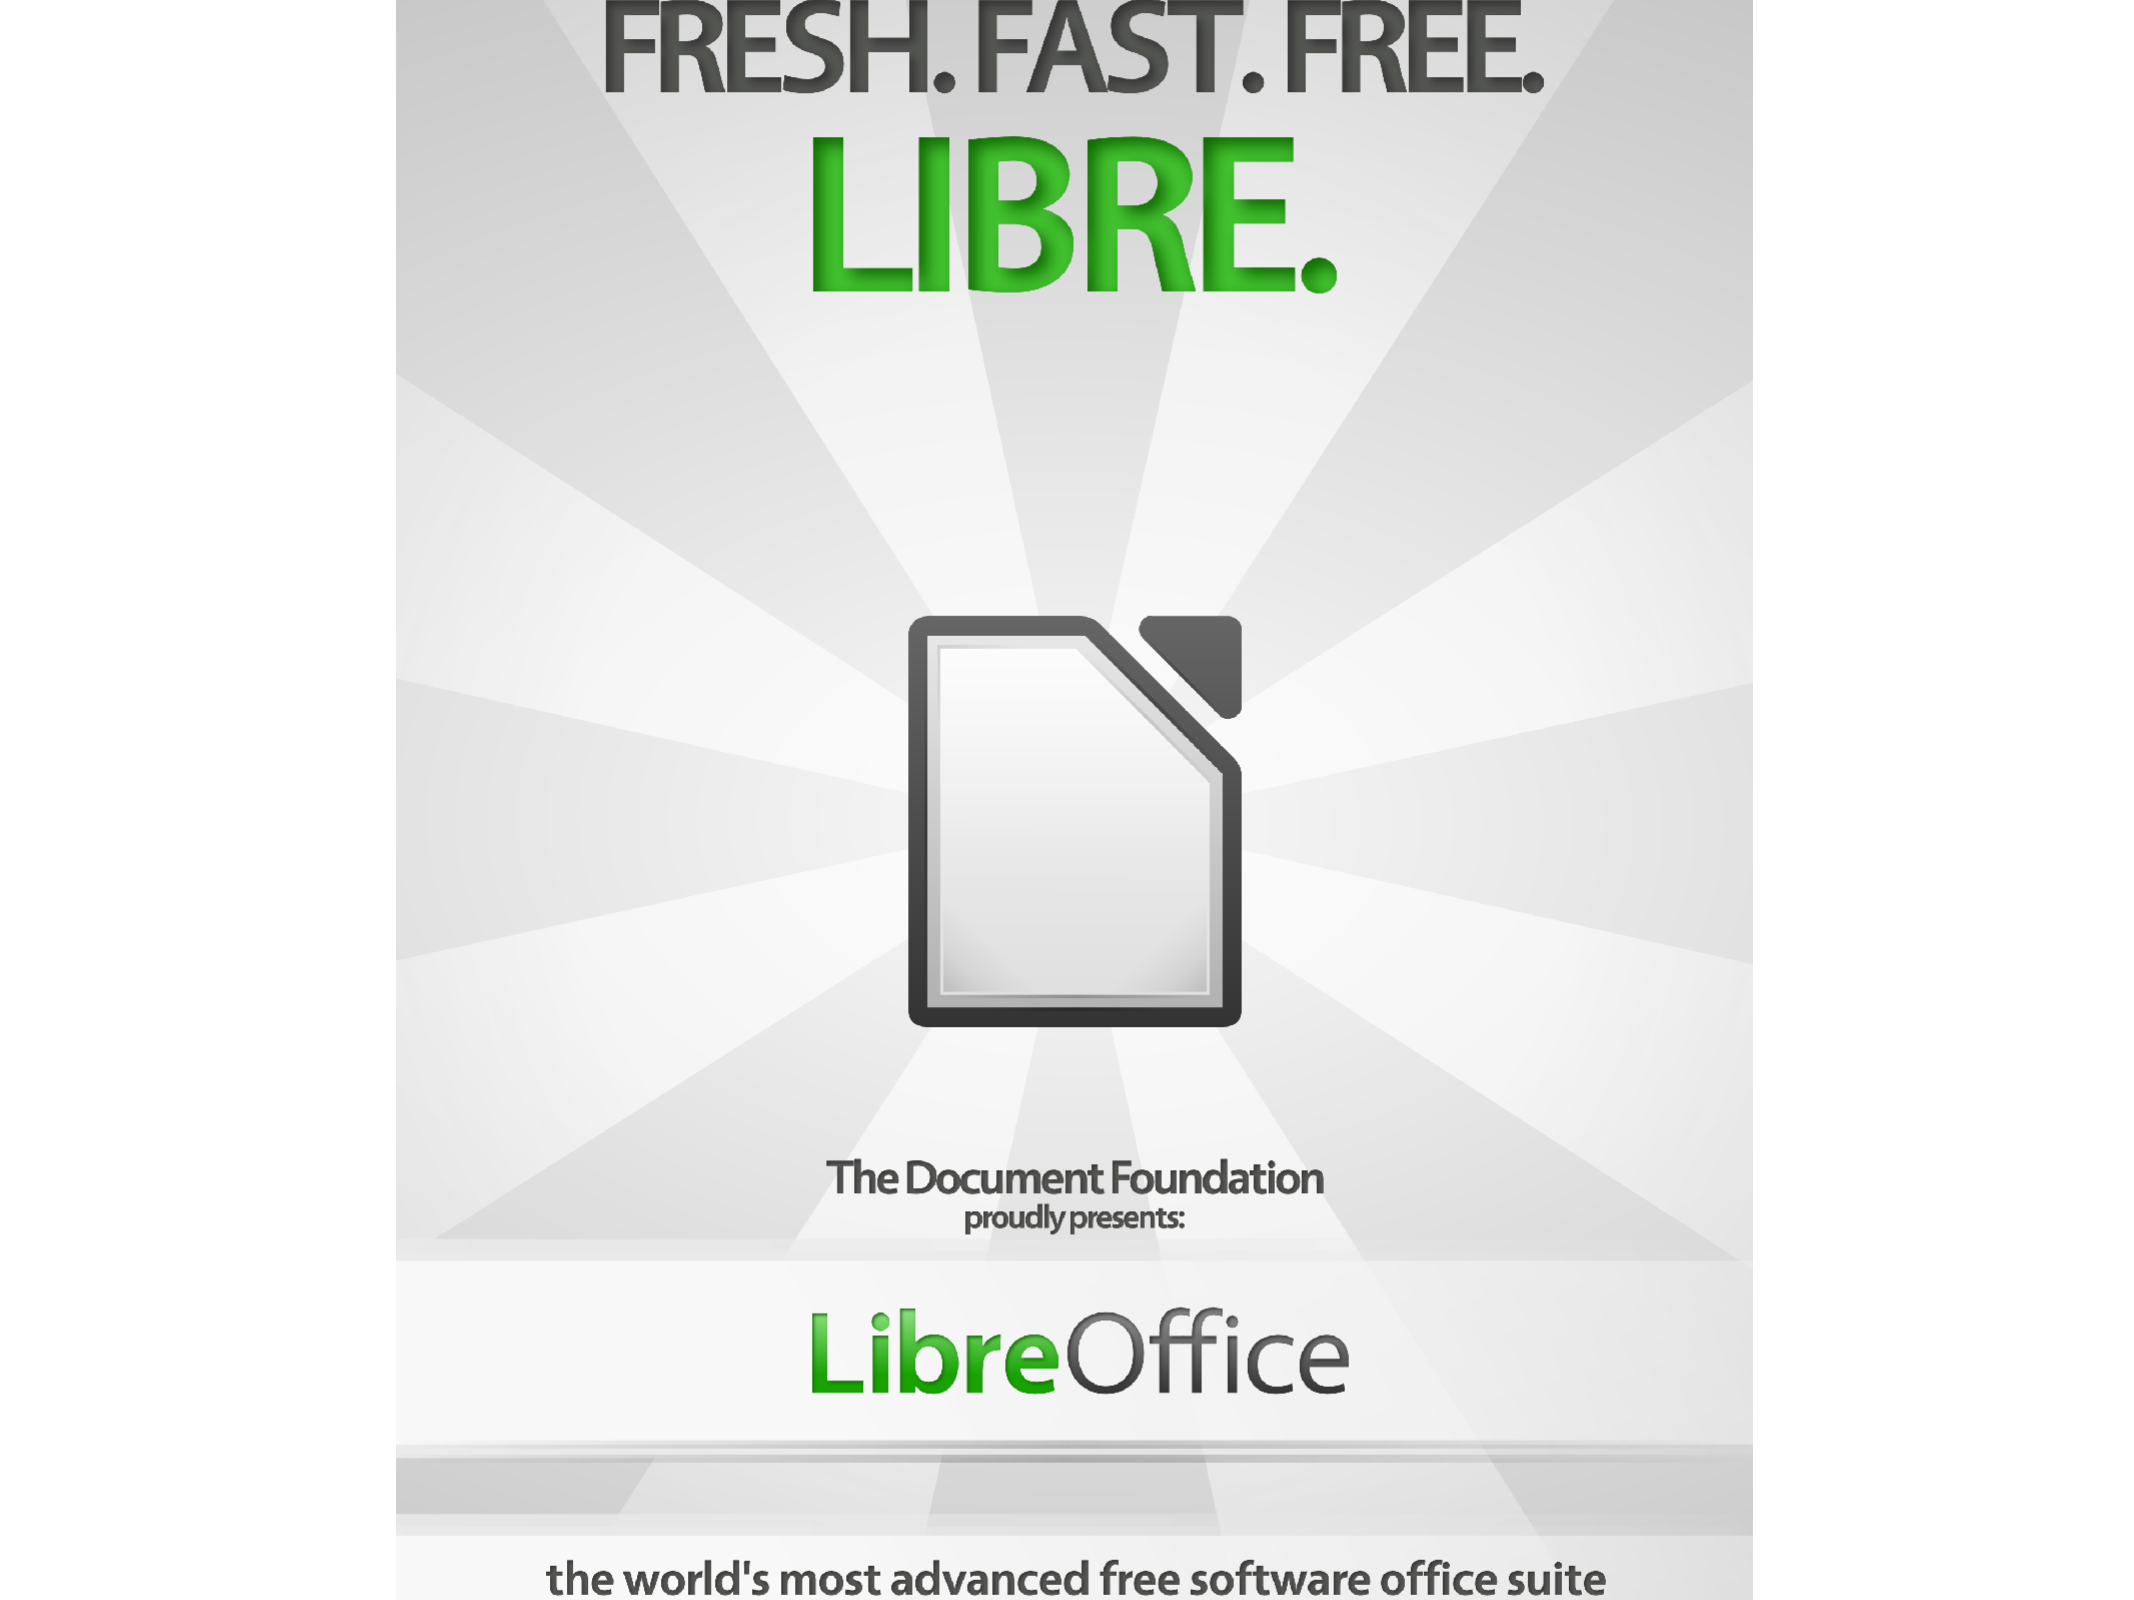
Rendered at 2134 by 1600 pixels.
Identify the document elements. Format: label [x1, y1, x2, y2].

picture [396, 0, 1753, 1600]
